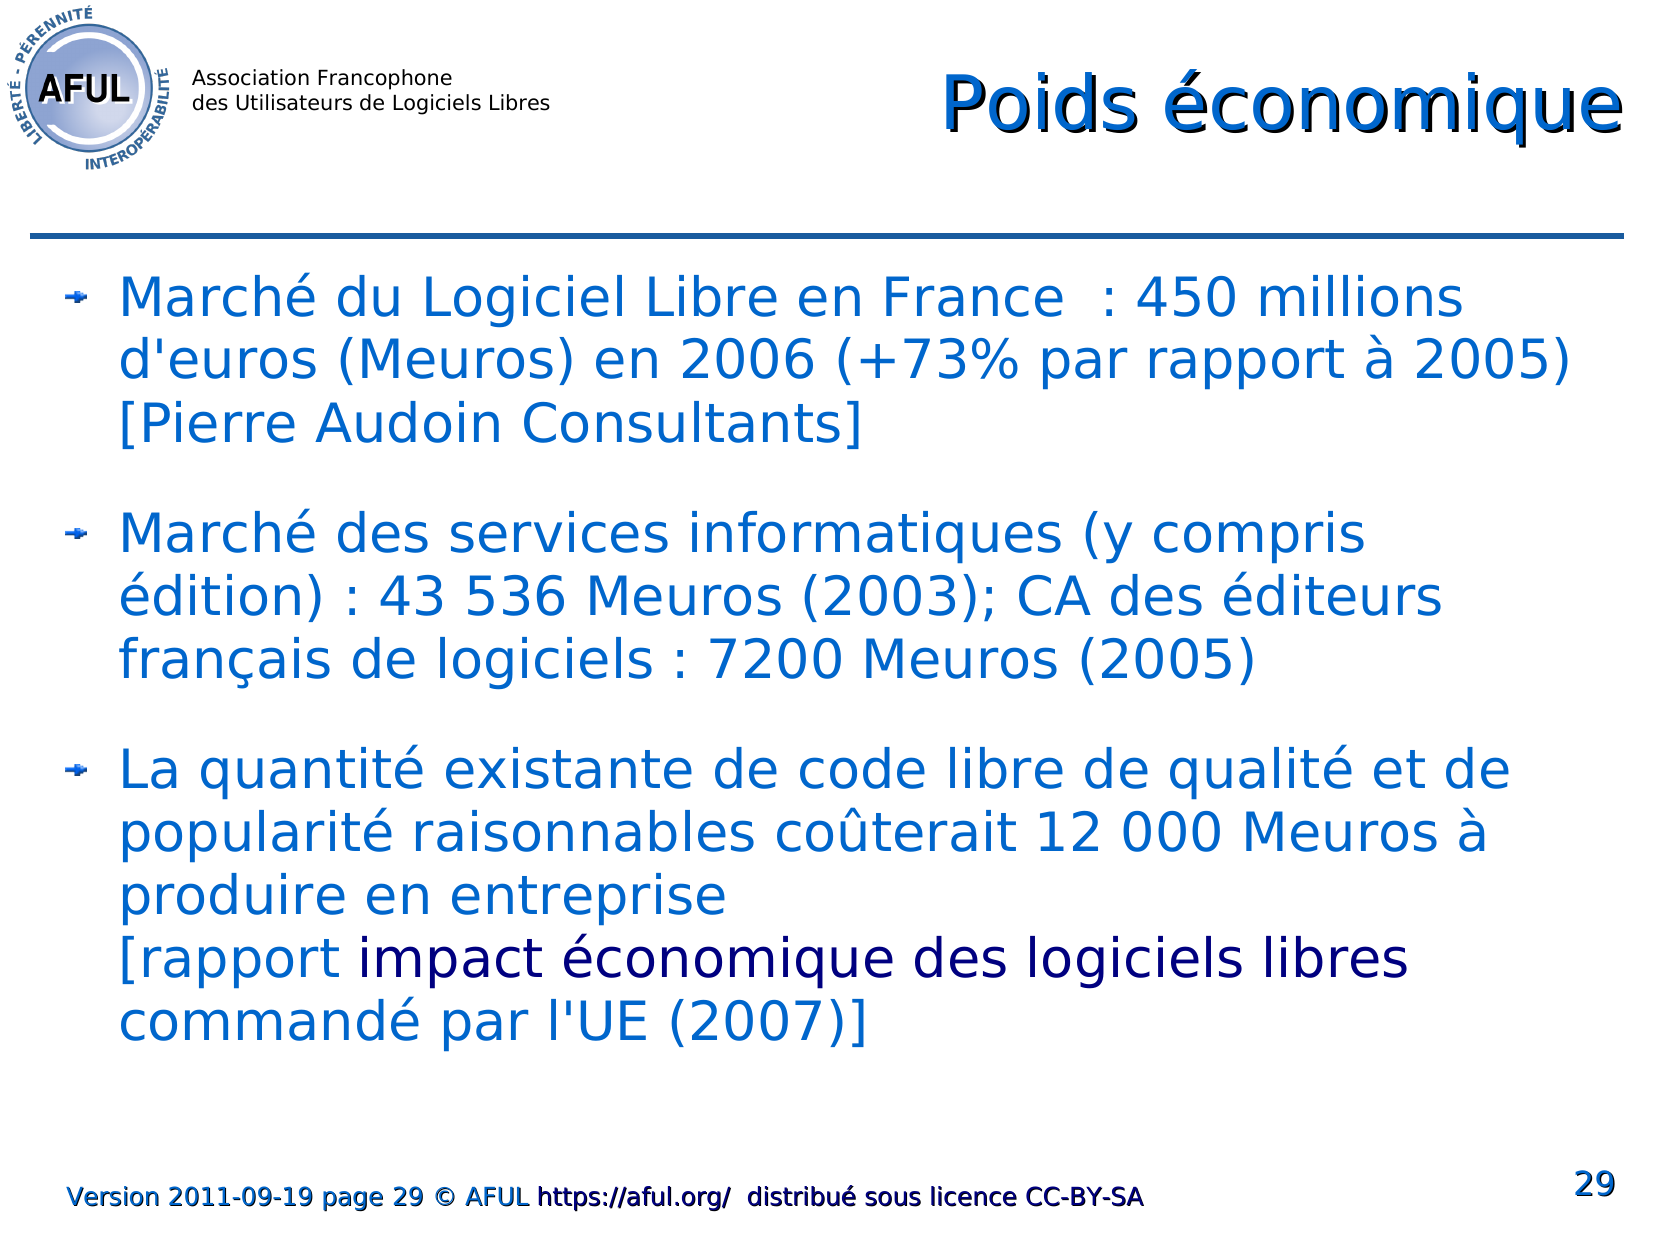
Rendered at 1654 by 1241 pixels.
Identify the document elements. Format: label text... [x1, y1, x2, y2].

picture [0, 0, 178, 178]
title Poids économique [501, 0, 1625, 207]
list Marché du Logiciel Libre en France : 450 millions d'euros (Meuros) en 2006 (+73% par rapport à 2005) [Pierre Audoin Consultants] Marché des services informatiques (y compris édition) : 43 536 Meuros (2003); CA des éditeurs français de logiciels : 7200 Meuros (2005) La quantité existante de code libre de qualité et de popularité raisonnables coûterait 12 000 Meuros à produire en entreprise [rapport impact économique des logiciels libres commandé par l'UE (2007)] [47, 265, 1595, 1211]
